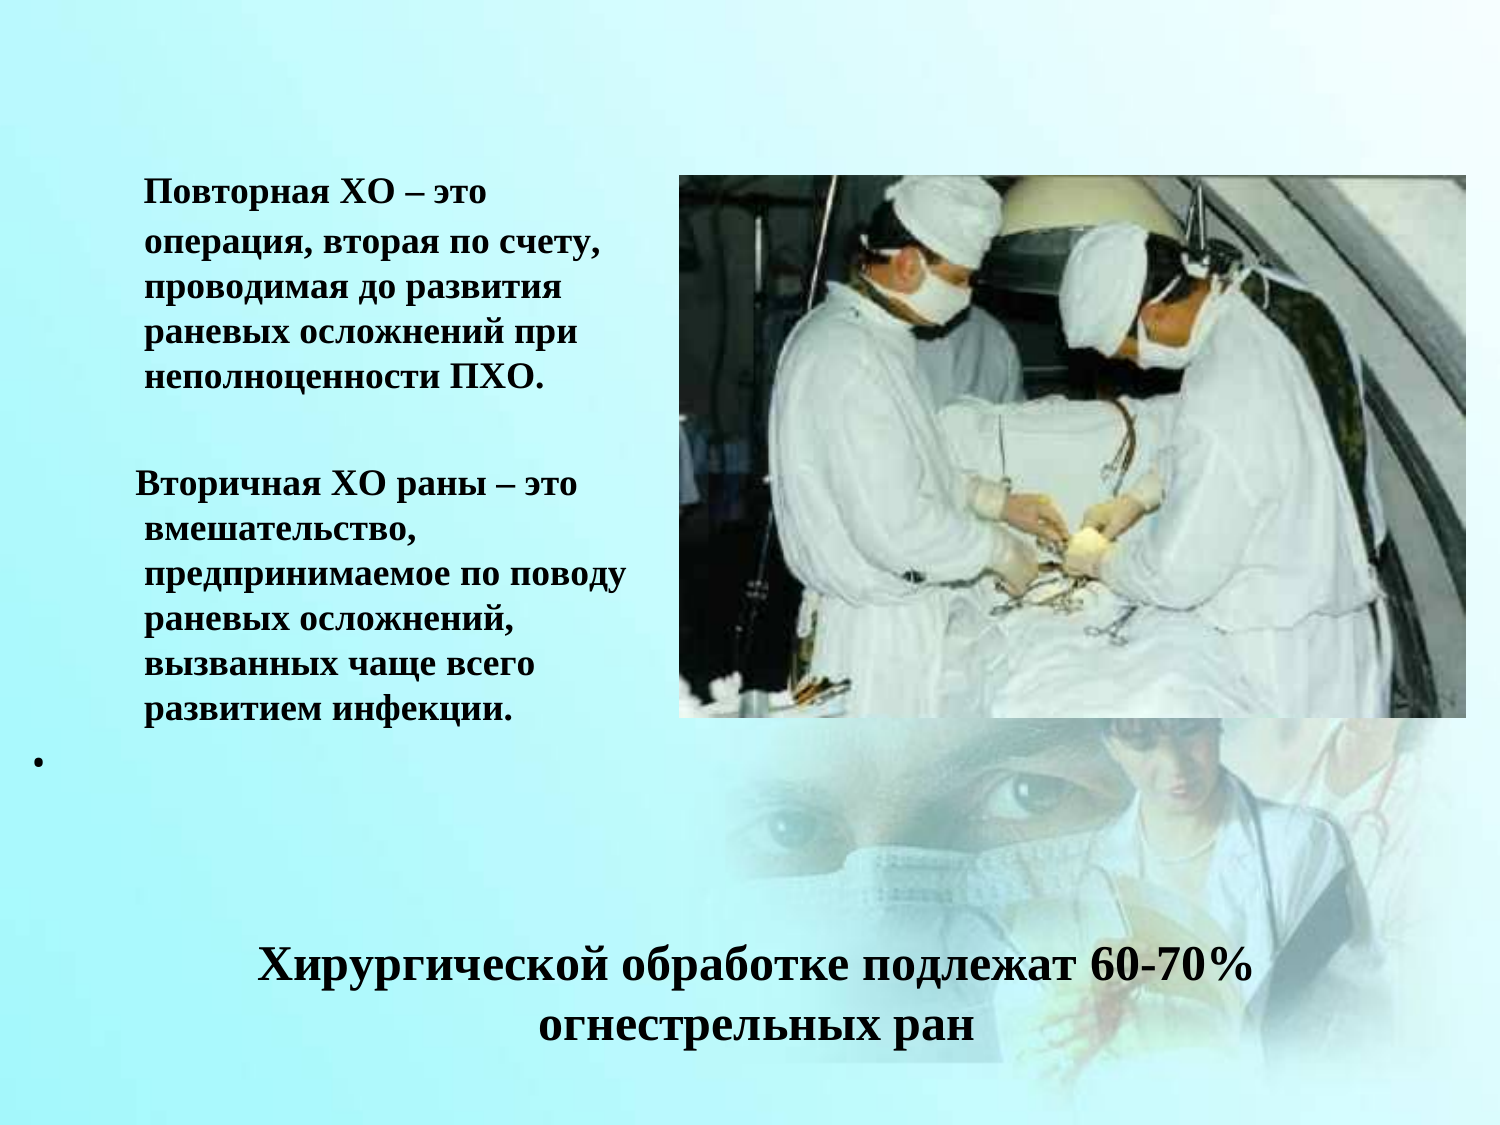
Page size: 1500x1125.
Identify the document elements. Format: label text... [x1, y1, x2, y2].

picture [679, 175, 1466, 718]
title Хирургической обработке подлежат 60-70% огнестрельных ран [82, 914, 1433, 1067]
list Повторная ХО – это операция, вторая по счету, проводимая до развития раневых осложнений при неполноценности ПХО. Вторичная ХО раны – это вмешательство, предпринимаемое по поводу раневых осложнений, вызванных чаще всего развитием инфекции. [16, 128, 680, 872]
